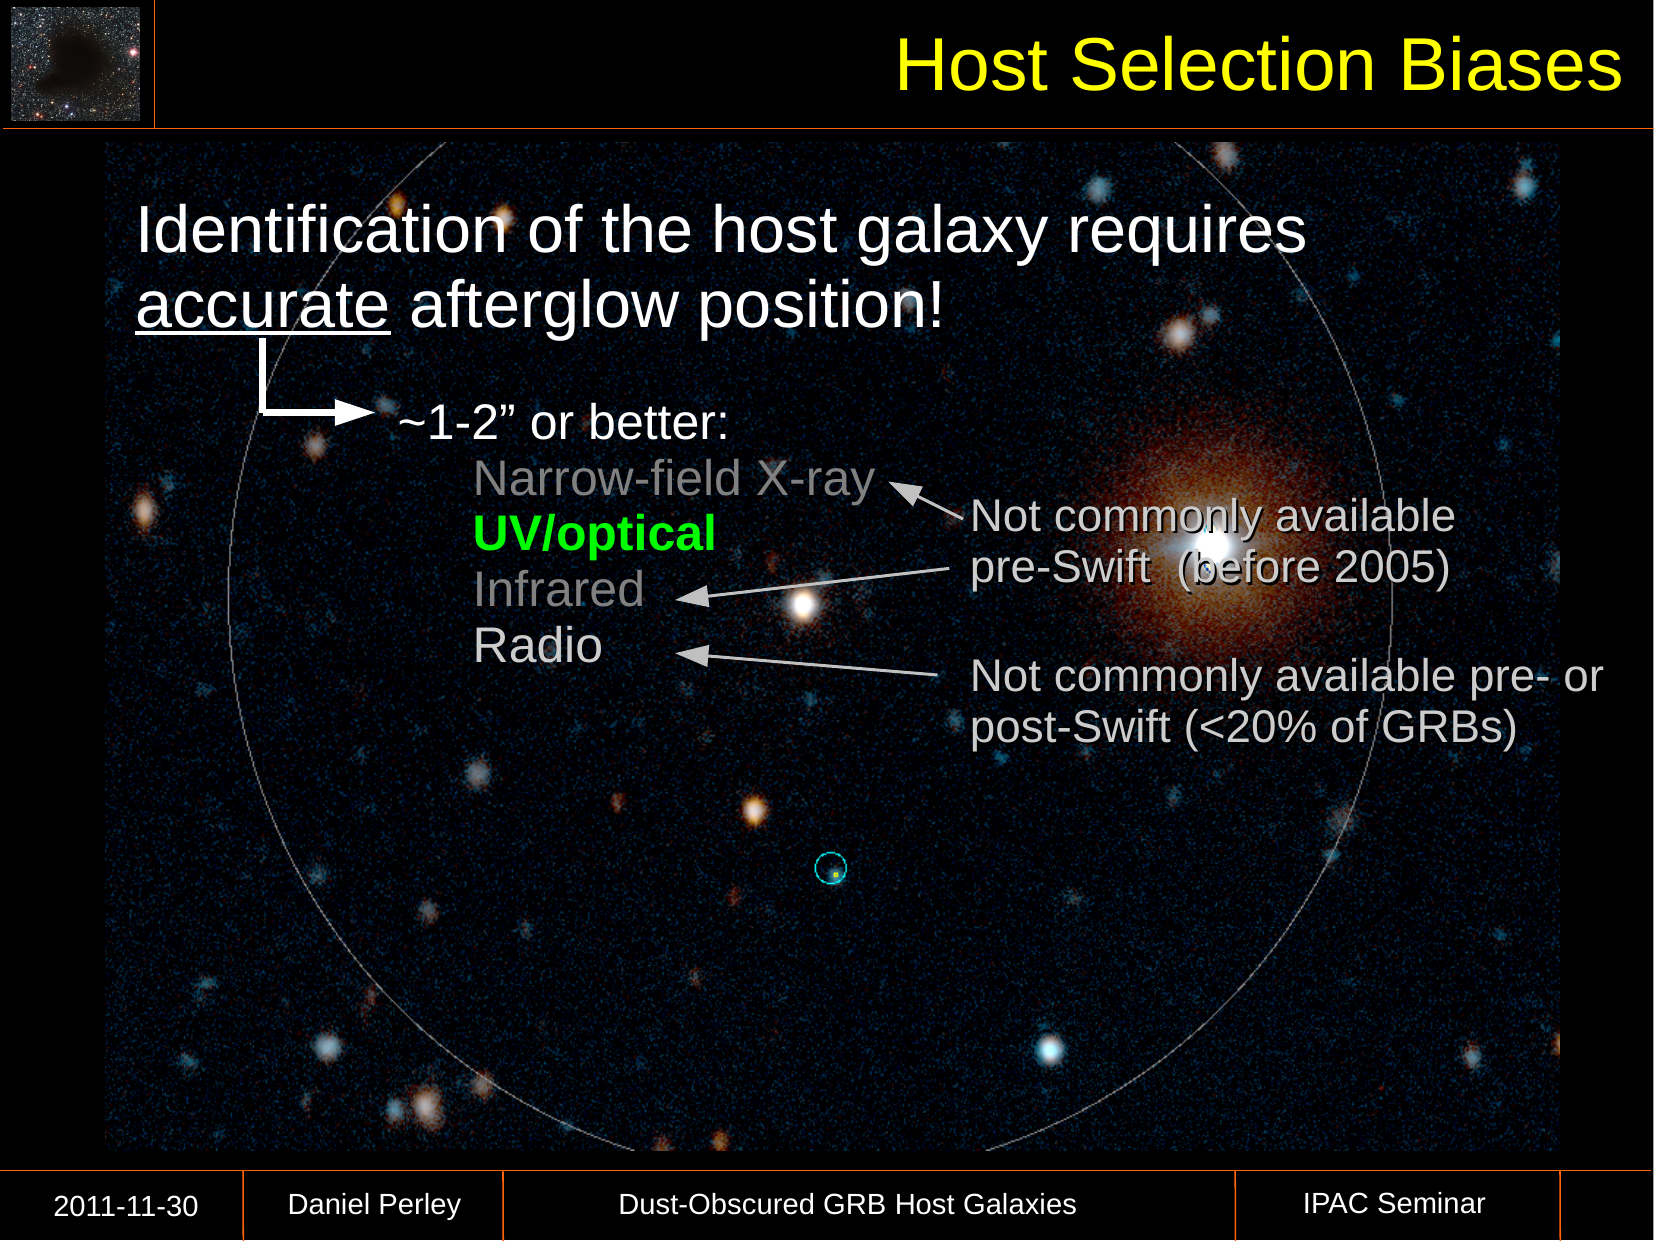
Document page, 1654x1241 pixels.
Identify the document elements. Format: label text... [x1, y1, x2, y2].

title Host Selection Biases [594, 21, 1624, 108]
text_box Not commonly available pre-Swift (before 2005) [955, 482, 1631, 601]
text_box Identification of the host galaxy requires accurate afterglow position! [120, 184, 1546, 582]
text_box Not commonly available pre- or post-Swift (<20% of GRBs) [955, 642, 1631, 760]
picture [11, 7, 140, 121]
text_box ~1-2” or better: Narrow-field X-ray UV/optical Infrared Radio [382, 386, 1583, 681]
picture [105, 142, 1560, 1151]
